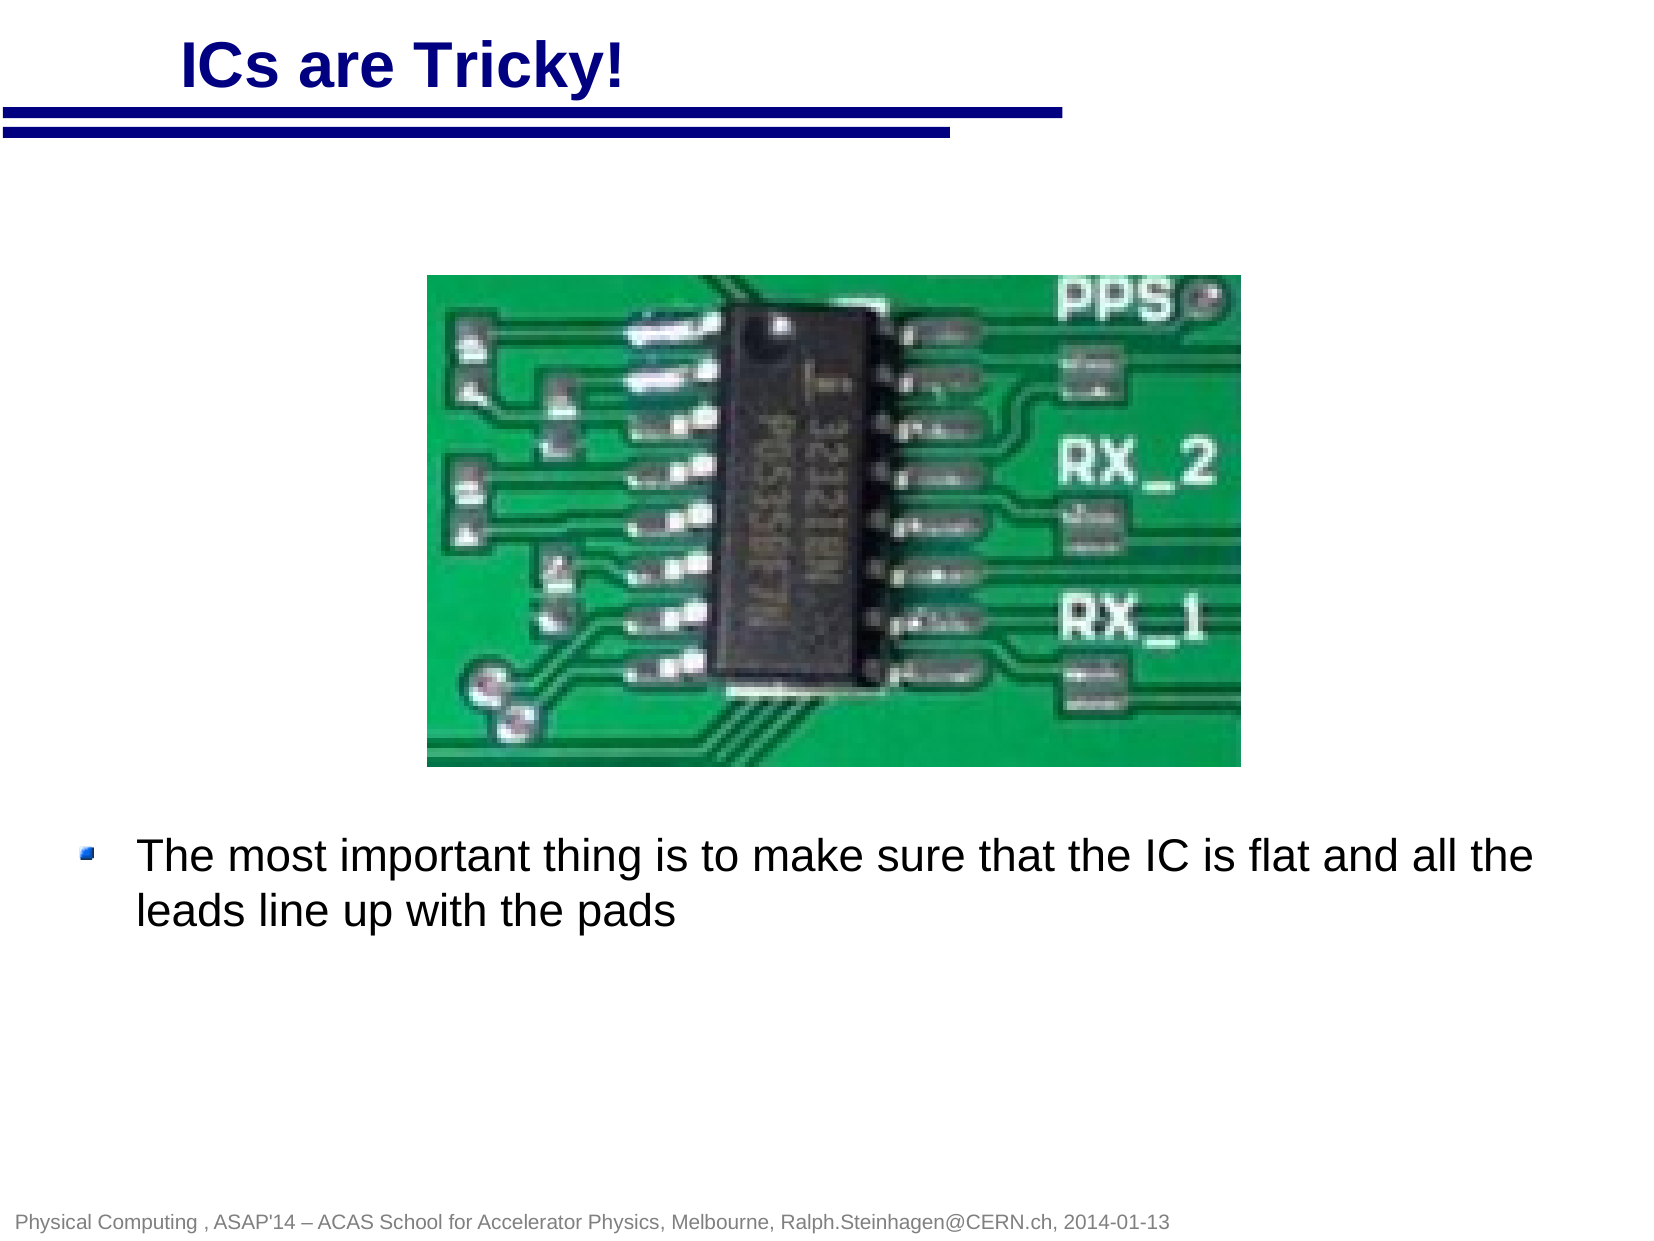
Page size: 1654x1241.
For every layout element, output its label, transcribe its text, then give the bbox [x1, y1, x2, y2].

title ICs are Tricky! [165, 0, 1323, 124]
list The most important thing is to make sure that the IC is flat and all the leads line up with the pads [65, 817, 1628, 1205]
picture [427, 275, 1241, 767]
